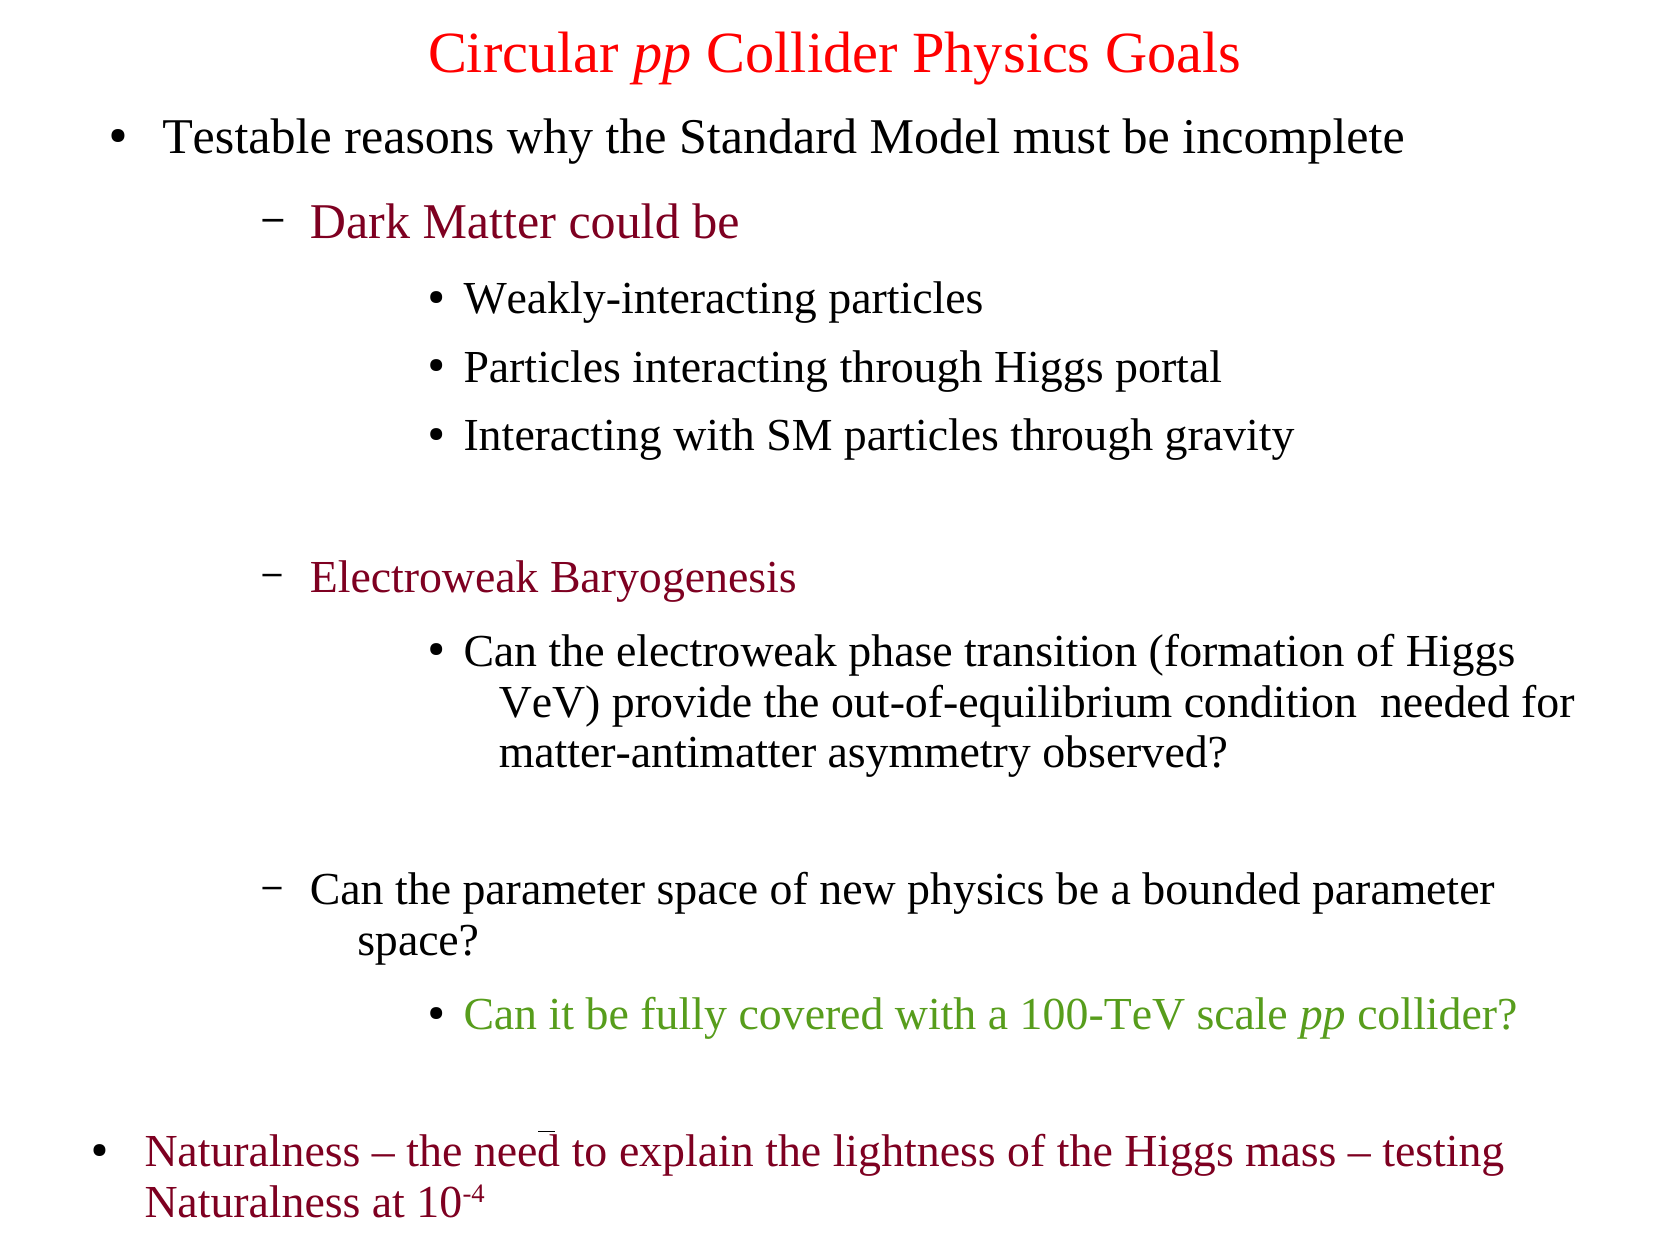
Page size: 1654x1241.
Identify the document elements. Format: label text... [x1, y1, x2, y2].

title Circular pp Collider Physics Goals [128, 0, 1541, 109]
list Testable reasons why the Standard Model must be incomplete Dark Matter could be Weakly-interacting particles Particles interacting through Higgs portal Interacting with SM particles through gravity Electroweak Baryogenesis Can the electroweak phase transition (formation of Higgs VeV) provide the out-of-equilibrium condition needed for matter-antimatter asymmetry observed? Can the parameter space of new physics be a bounded parameter space? Can it be fully covered with a 100-TeV scale pp collider? Naturalness – the need to explain the lightness of the Higgs mass – testing Naturalness at 10-4 [73, 109, 1590, 1241]
